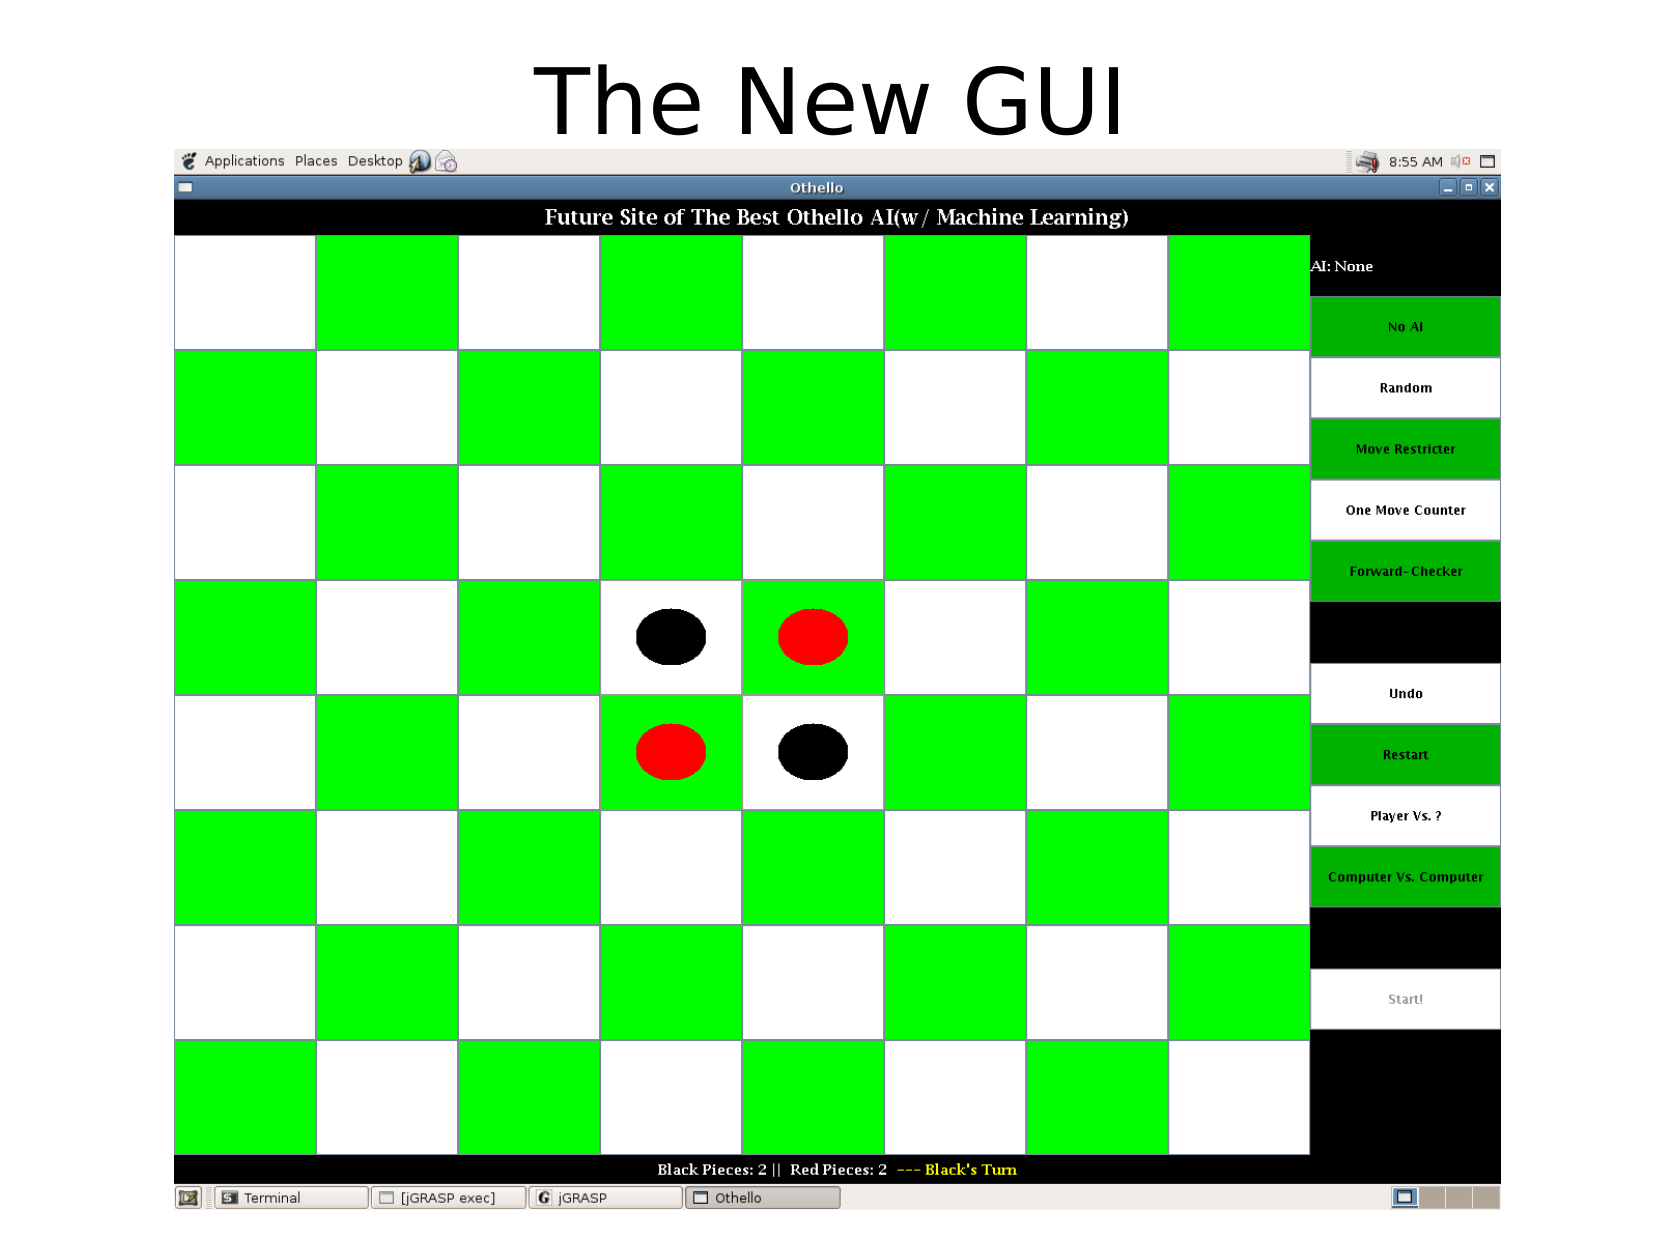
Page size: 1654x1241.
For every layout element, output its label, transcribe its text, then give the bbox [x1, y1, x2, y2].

title The New GUI [87, 0, 1576, 207]
picture [174, 149, 1501, 1210]
